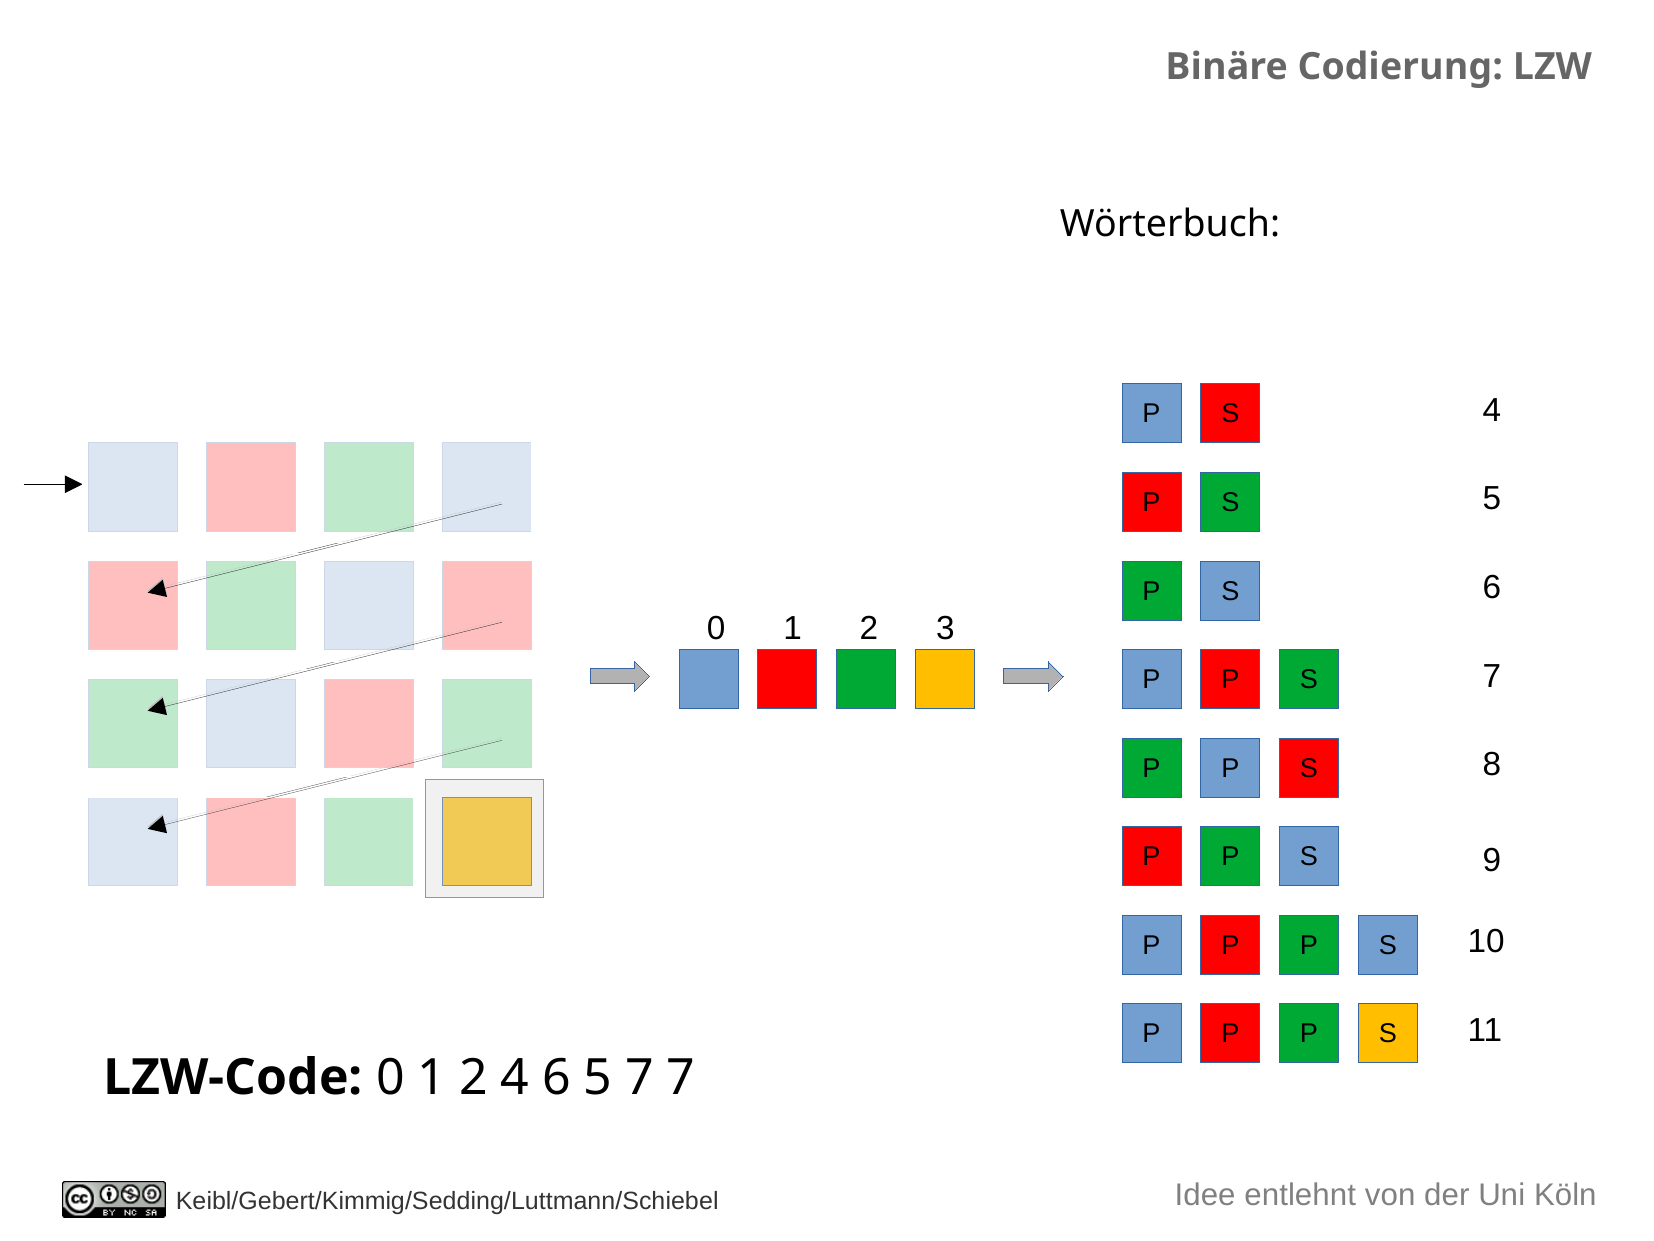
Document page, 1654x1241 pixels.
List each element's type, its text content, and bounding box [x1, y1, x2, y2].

text_box [71, 669, 562, 777]
text_box S [1358, 1003, 1418, 1063]
text_box Wörterbuch: [1045, 189, 1548, 246]
text_box P [1200, 1003, 1260, 1063]
text_box P [1122, 561, 1182, 621]
picture [62, 1181, 166, 1218]
text_box P [1122, 915, 1182, 975]
text_box [83, 553, 554, 662]
text_box [59, 797, 414, 905]
text_box [836, 649, 896, 709]
text_box P [1200, 738, 1260, 798]
text_box LZW-Code: 0 1 2 4 6 5 7 7 [88, 1033, 1565, 1105]
text_box [679, 649, 739, 709]
text_box 6 [1467, 561, 1506, 613]
text_box Binäre Codierung: LZW [1150, 31, 1610, 83]
text_box 0 [692, 602, 731, 655]
text_box P [1122, 472, 1182, 532]
text_box S [1200, 383, 1260, 443]
text_box [590, 661, 650, 692]
text_box P [1122, 738, 1182, 798]
text_box P [1122, 649, 1182, 709]
text_box 9 [1467, 833, 1506, 886]
text_box S [1200, 472, 1260, 532]
text_box 10 [1452, 915, 1536, 975]
text_box [425, 779, 544, 898]
text_box S [1279, 649, 1339, 709]
text_box 1 [768, 602, 807, 655]
text_box P [1279, 1003, 1339, 1063]
text_box 4 [1467, 383, 1506, 436]
text_box S [1279, 738, 1339, 798]
text_box P [1122, 1003, 1182, 1063]
text_box S [1200, 561, 1260, 621]
text_box 8 [1467, 738, 1506, 791]
text_box P [1200, 649, 1260, 709]
text_box [915, 649, 975, 709]
text_box 3 [921, 602, 960, 655]
text_box [757, 649, 817, 709]
text_box 11 [1452, 1003, 1536, 1063]
text_box [1003, 661, 1064, 692]
text_box P [1279, 915, 1339, 975]
text_box P [1122, 826, 1182, 886]
text_box P [1122, 383, 1182, 443]
text_box Idee entlehnt von der Uni Köln [1145, 1169, 1613, 1219]
text_box P [1200, 915, 1260, 975]
text_box 2 [844, 602, 884, 655]
text_box S [1358, 915, 1418, 975]
text_box 7 [1467, 649, 1506, 702]
text_box P [1200, 826, 1260, 886]
text_box S [1279, 826, 1339, 886]
text_box 5 [1467, 472, 1506, 525]
text_box [82, 434, 532, 543]
